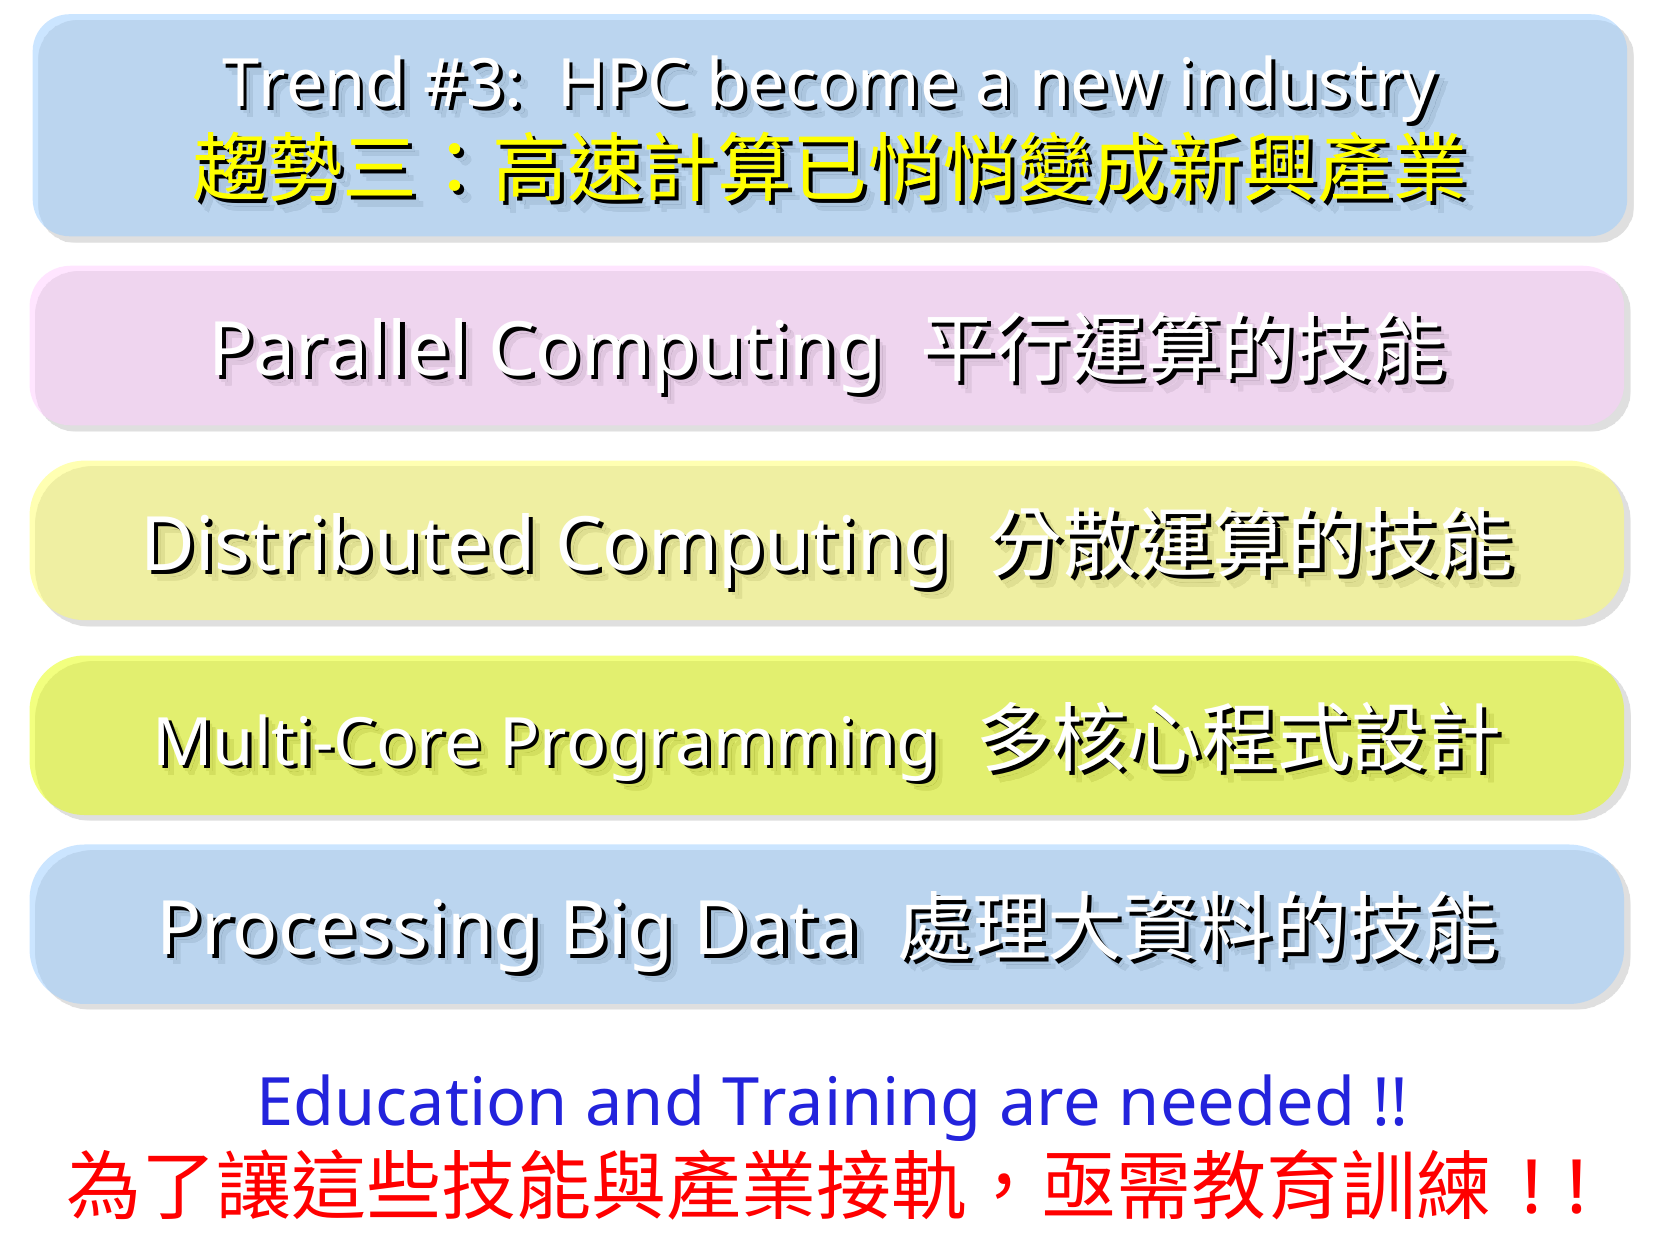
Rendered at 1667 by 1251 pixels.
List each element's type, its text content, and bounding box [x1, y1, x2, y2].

text_box Distributed Computing 分散運算的技能 [29, 460, 1625, 621]
text_box Parallel Computing 平行運算的技能 [29, 265, 1625, 426]
text_box Multi-Core Programming 多核心程式設計 [29, 655, 1625, 816]
text_box Processing Big Data 處理大資料的技能 [29, 844, 1625, 1004]
text_box Education and Training are needed !! 為了讓這些技能與產業接軌，亟需教育訓練!! [0, 1051, 1667, 1237]
text_box Trend #3: HPC become a new industry 趨勢三：高速計算已悄悄變成新興產業 [32, 14, 1628, 237]
